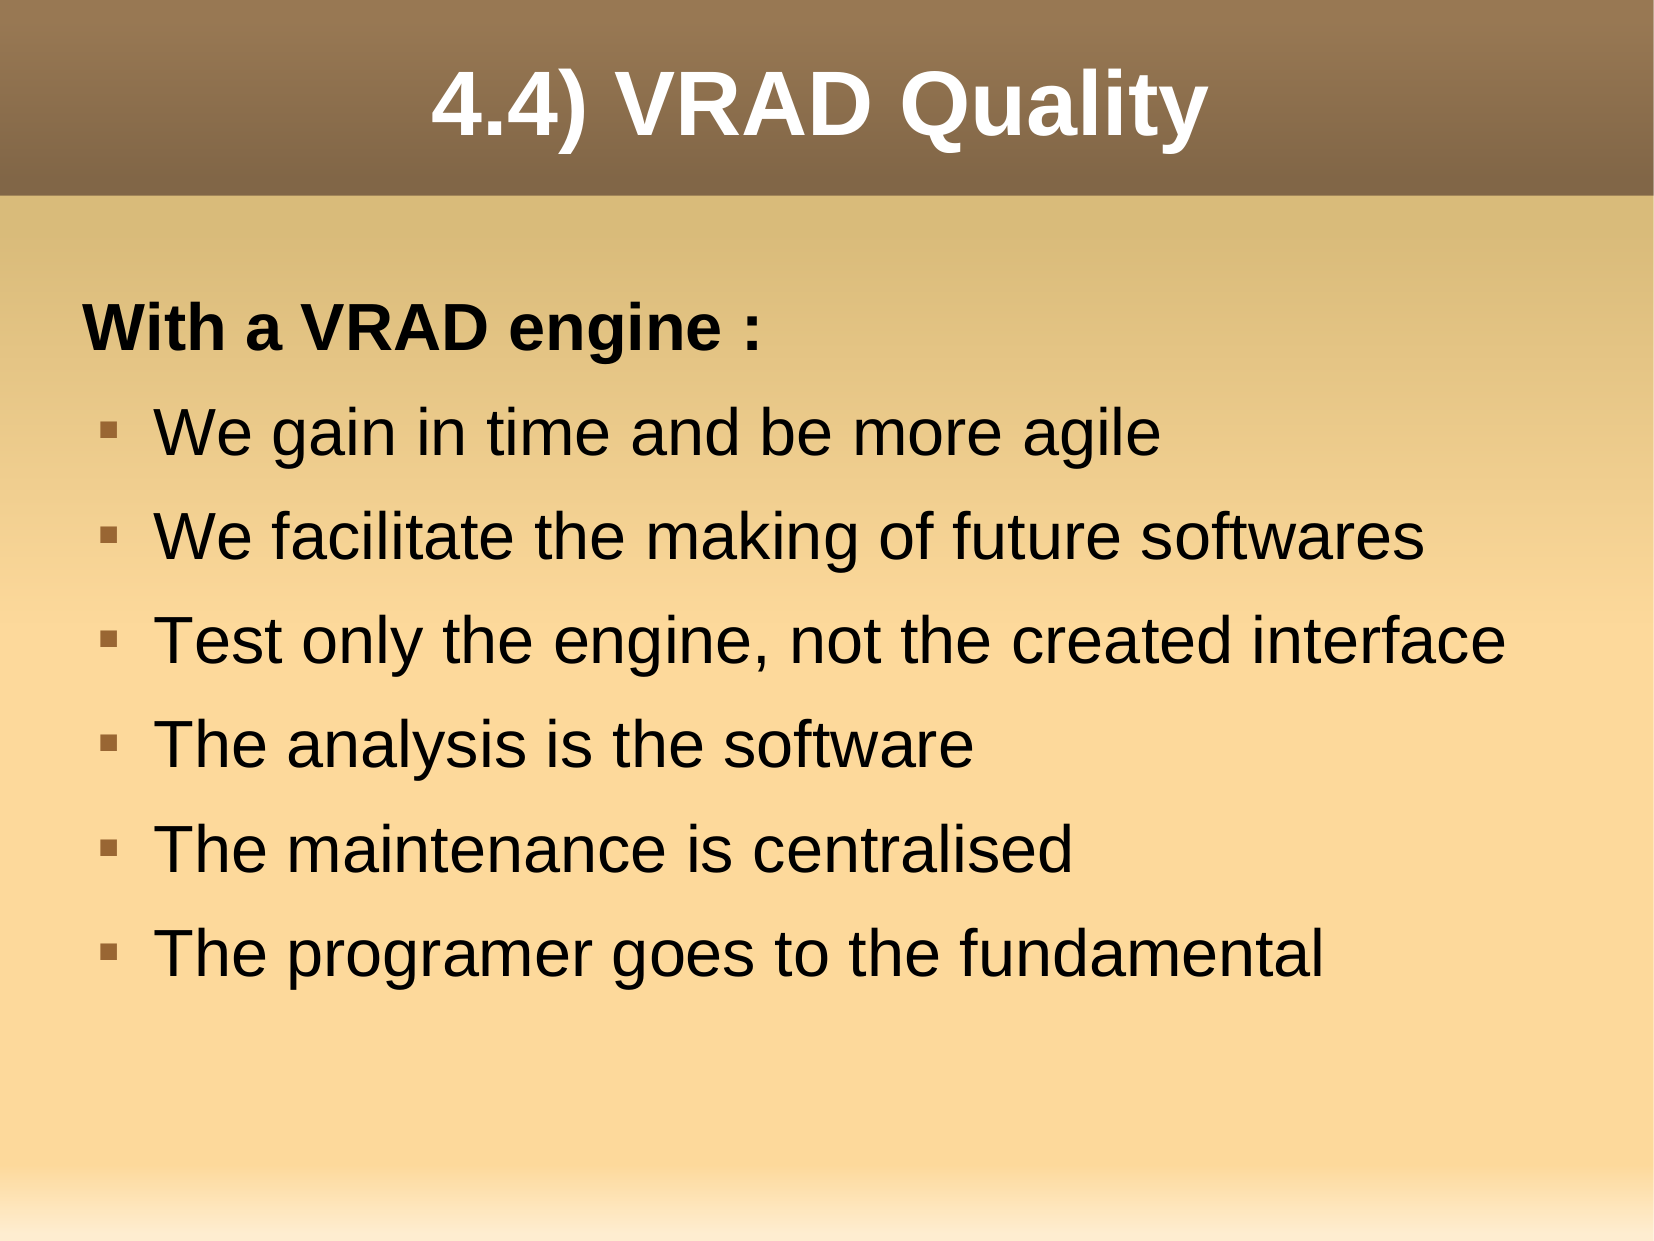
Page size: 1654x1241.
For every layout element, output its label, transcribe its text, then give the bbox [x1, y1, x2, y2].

list With a VRAD engine : We gain in time and be more agile We facilitate the making of future softwares Test only the engine, not the created interface The analysis is the software The maintenance is centralised The programer goes to the fundamental [82, 290, 1571, 1094]
picture [0, 0, 1654, 1241]
title 4.4) VRAD Quality [76, 7, 1565, 200]
